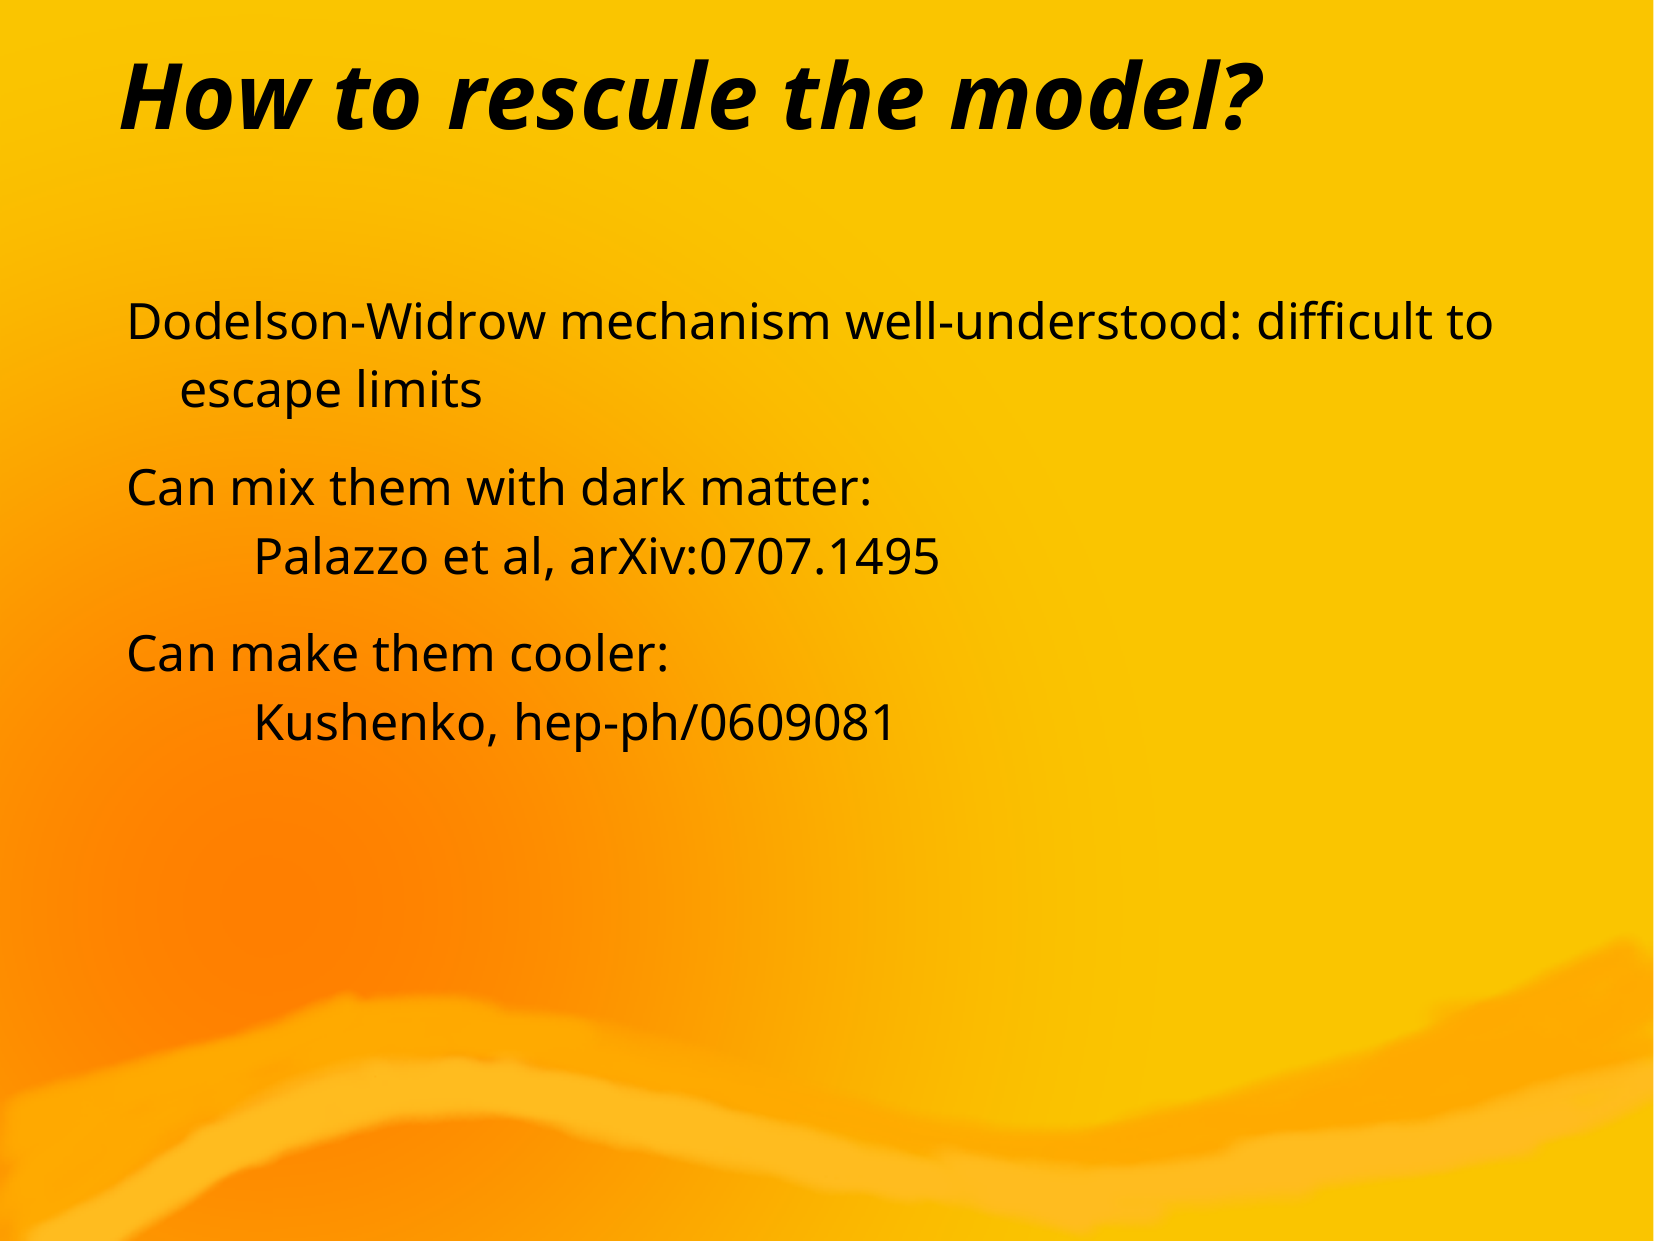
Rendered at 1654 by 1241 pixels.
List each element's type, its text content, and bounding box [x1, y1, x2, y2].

list Dodelson-Widrow mechanism well-understood: difficult to escape limits Can mix them with dark matter: Palazzo et al, arXiv:0707.1495 Can make them cooler: Kushenko, hep-ph/0609081 [108, 286, 1595, 1214]
picture [0, 0, 1654, 1241]
title How to rescule the model? [118, 0, 1531, 239]
